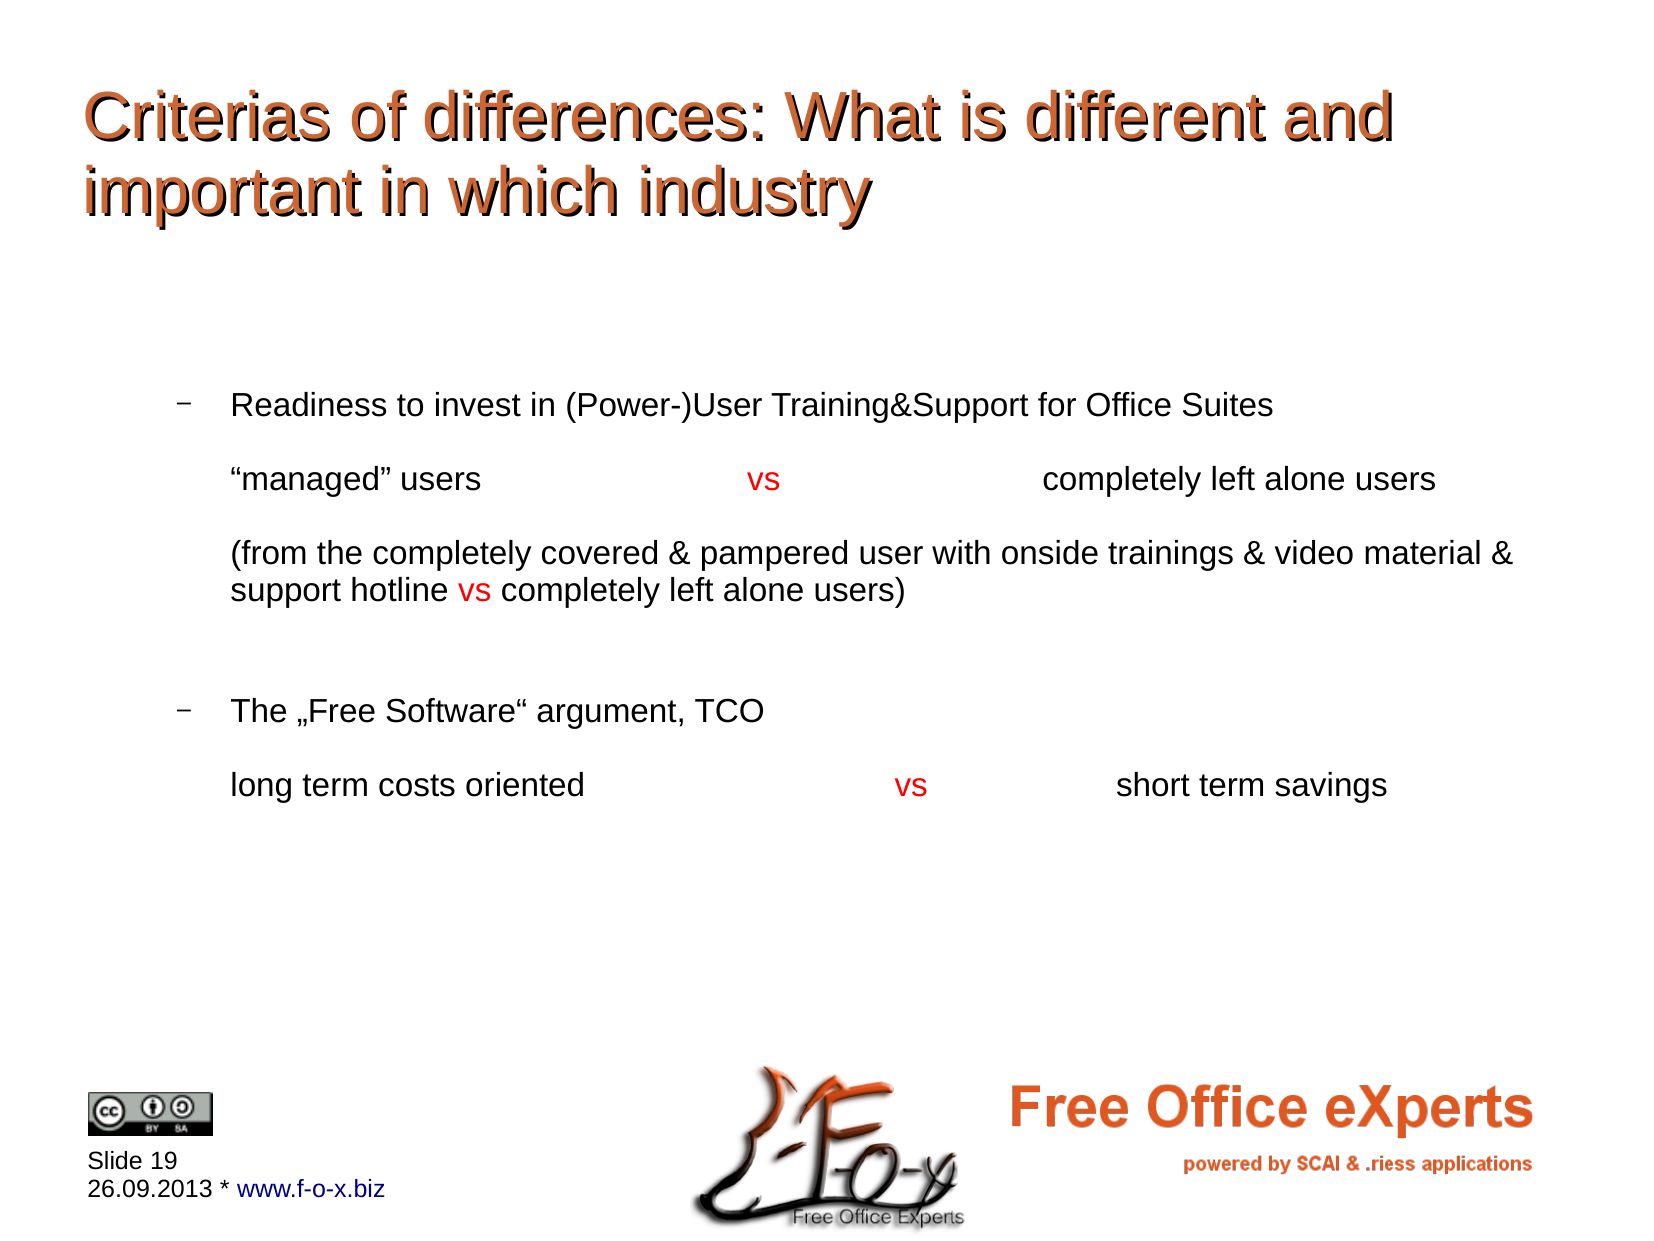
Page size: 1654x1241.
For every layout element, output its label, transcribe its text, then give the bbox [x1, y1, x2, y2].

title Criterias of differences: What is different and important in which industry [82, 49, 1595, 257]
picture [88, 1092, 213, 1136]
list Readiness to invest in (Power-)User Training&Support for Office Suites “managed” users vs completely left alone users (from the completely covered & pampered user with onside trainings & video material & support hotline vs completely left alone users) The „Free Software“ argument, TCO long term costs oriented vs short term savings [88, 324, 1577, 916]
picture [690, 1052, 1565, 1236]
